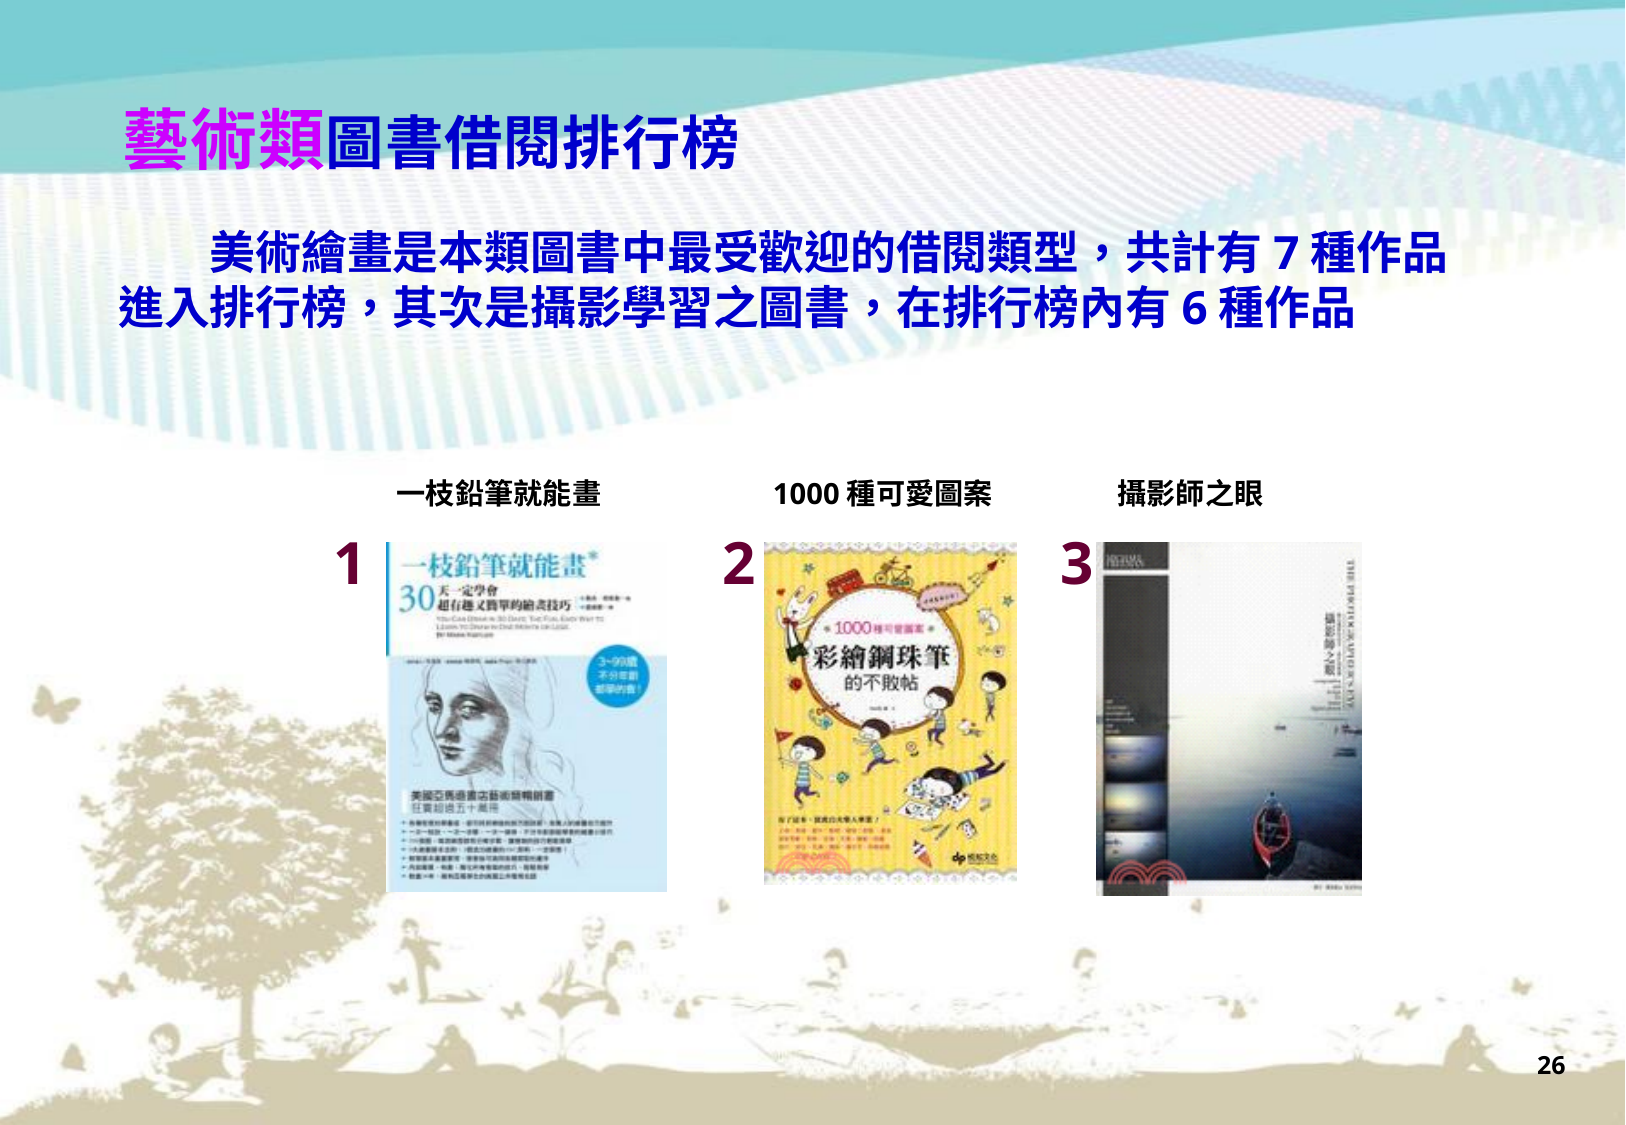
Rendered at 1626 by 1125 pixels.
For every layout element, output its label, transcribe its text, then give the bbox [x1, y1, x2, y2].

text_box 美術繪畫是本類圖書中最受歡迎的借閱類型，共計有7種作品進入排行榜，其次是攝影學習之圖書，在排行榜內有6種作品 [103, 208, 1499, 350]
text_box 3 [1045, 518, 1109, 604]
text_box 藝術類圖書借閱排行榜 [107, 89, 756, 185]
picture [0, 0, 1625, 1125]
text_box 2 [707, 518, 772, 604]
text_box 1000種可愛圖案 [758, 467, 1009, 518]
text_box 一枝鉛筆就能畫 [381, 467, 617, 518]
text_box 1 [318, 518, 383, 604]
text_box 攝影師之眼 [1102, 467, 1279, 518]
